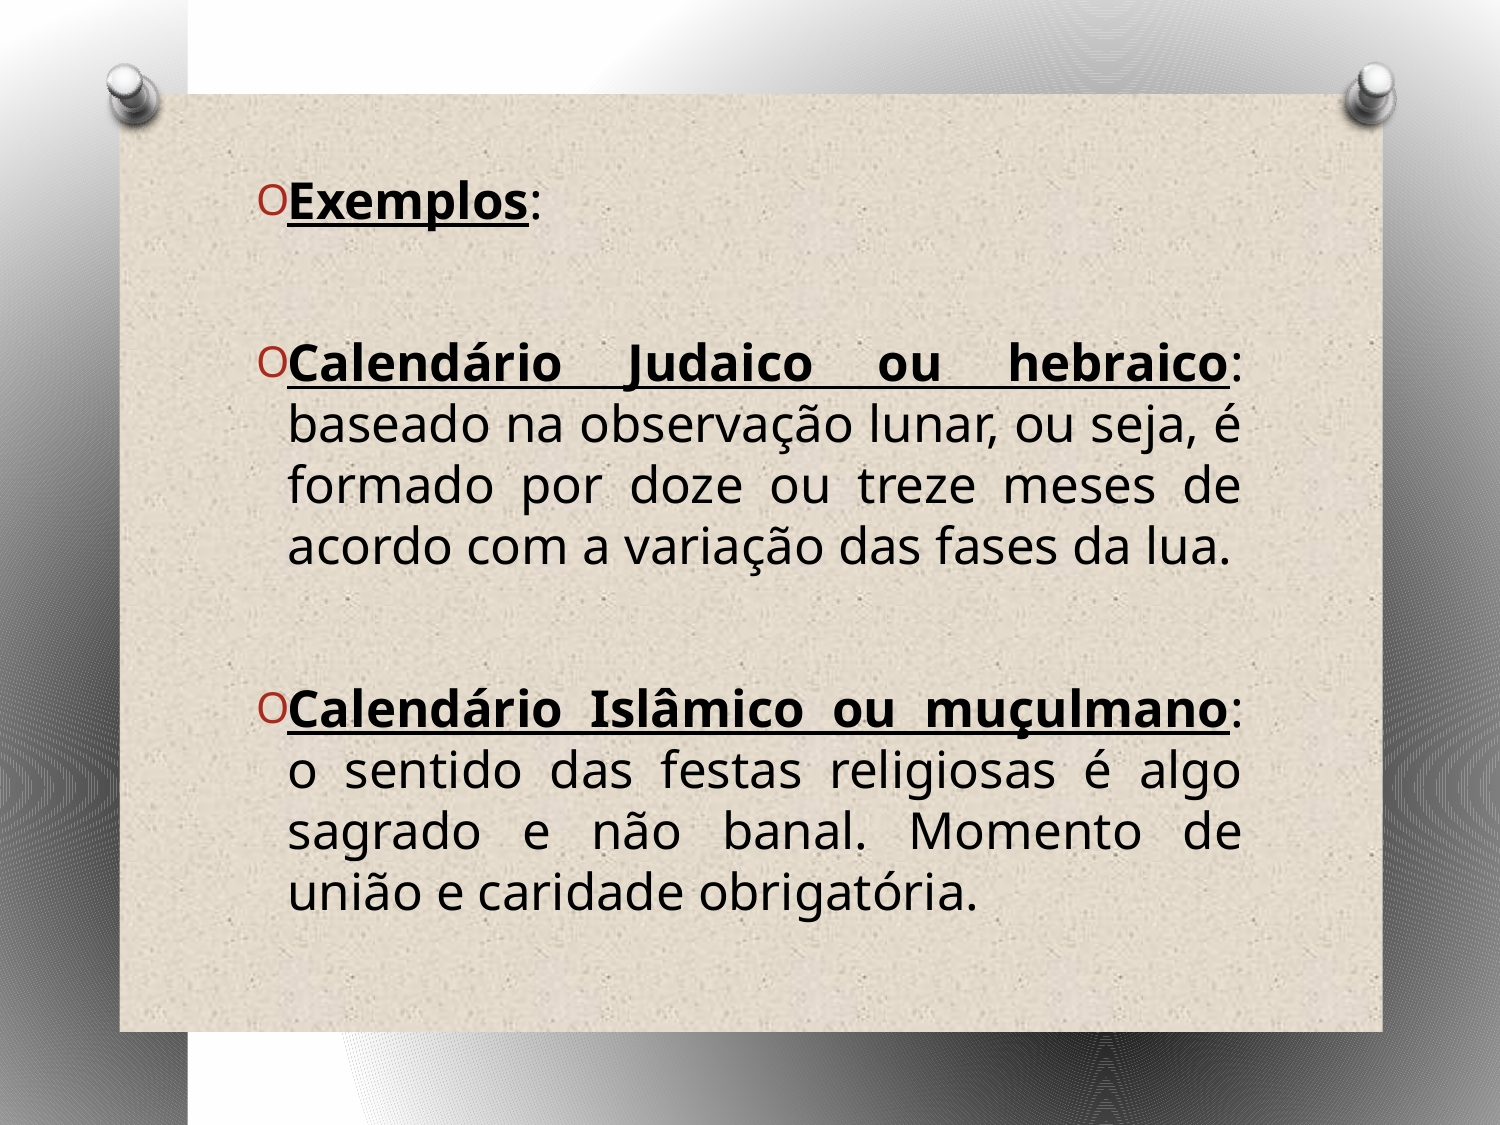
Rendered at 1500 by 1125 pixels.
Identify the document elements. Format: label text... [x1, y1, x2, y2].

picture [75, 29, 1439, 1032]
list Exemplos: Calendário Judaico ou hebraico: baseado na observação lunar, ou seja, é formado por doze ou treze meses de acordo com a variação das fases da lua. Calendário Islâmico ou muçulmano: o sentido das festas religiosas é algo sagrado e não banal. Momento de união e caridade obrigatória. [242, 160, 1259, 941]
